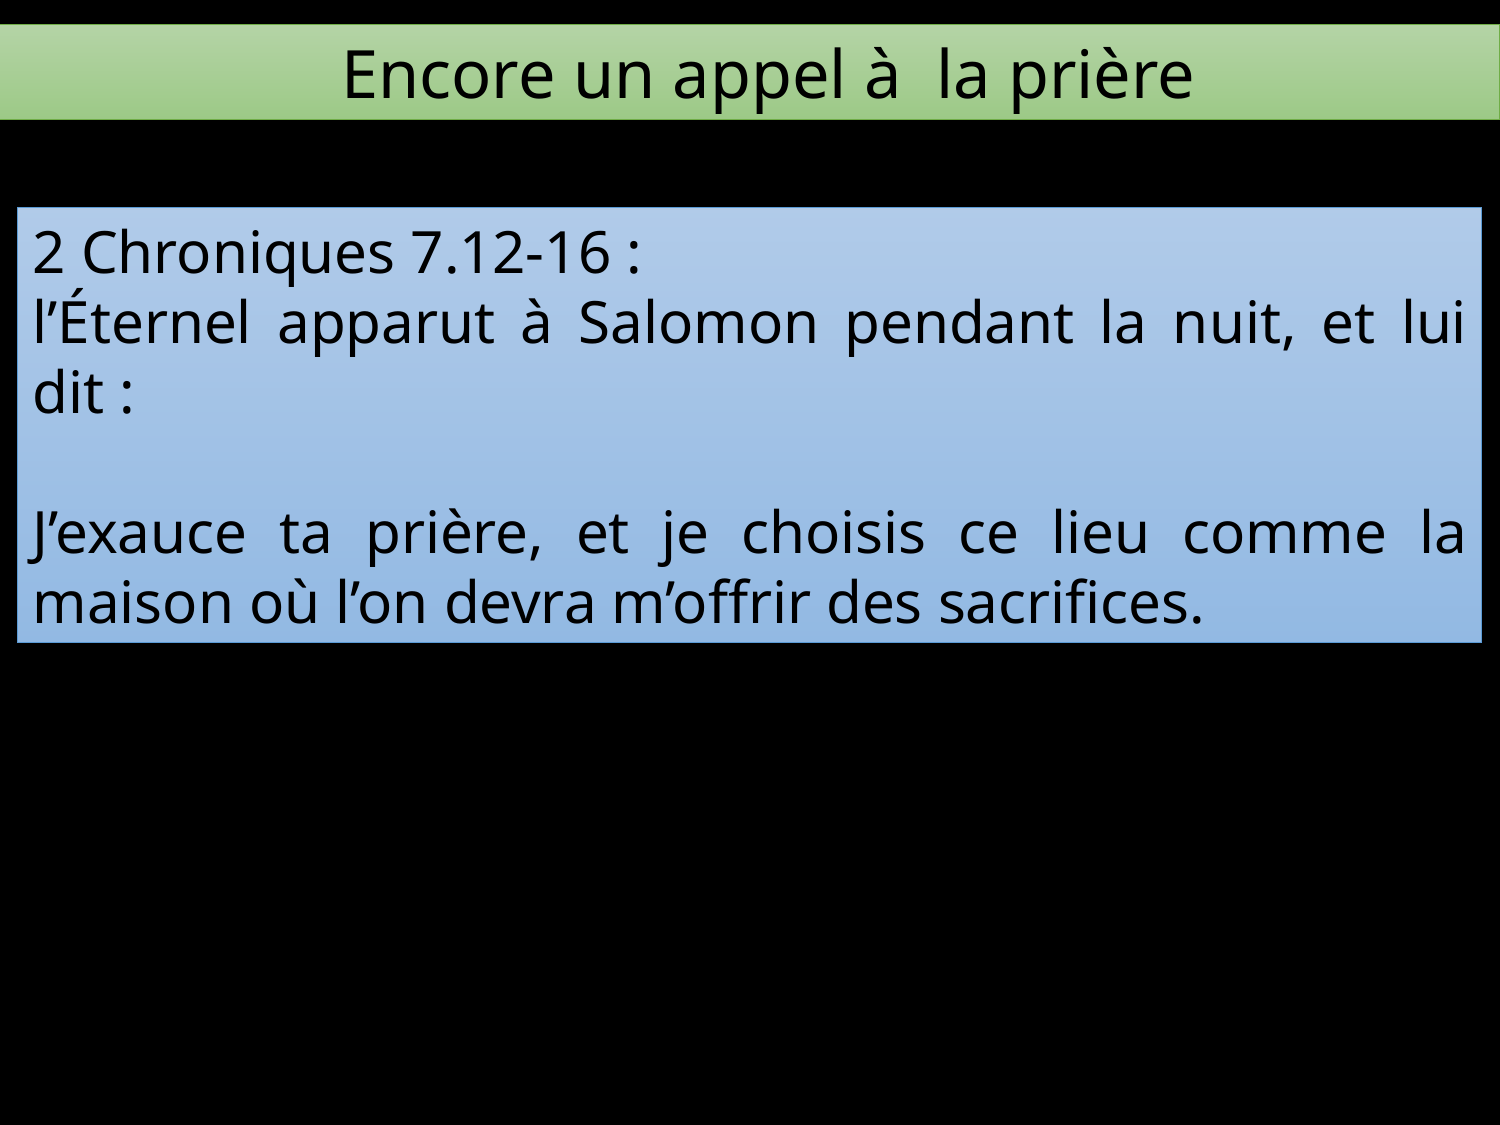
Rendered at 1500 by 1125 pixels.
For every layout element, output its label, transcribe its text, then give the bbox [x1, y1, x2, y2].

text_box 2 Chroniques 7.12-16 : l’Éternel apparut à Salomon pendant la nuit, et lui dit : J’exauce ta prière, et je choisis ce lieu comme la maison où l’on devra m’offrir des sacrifices. [17, 207, 1482, 643]
text_box Encore un appel à la prière [0, 24, 1500, 120]
